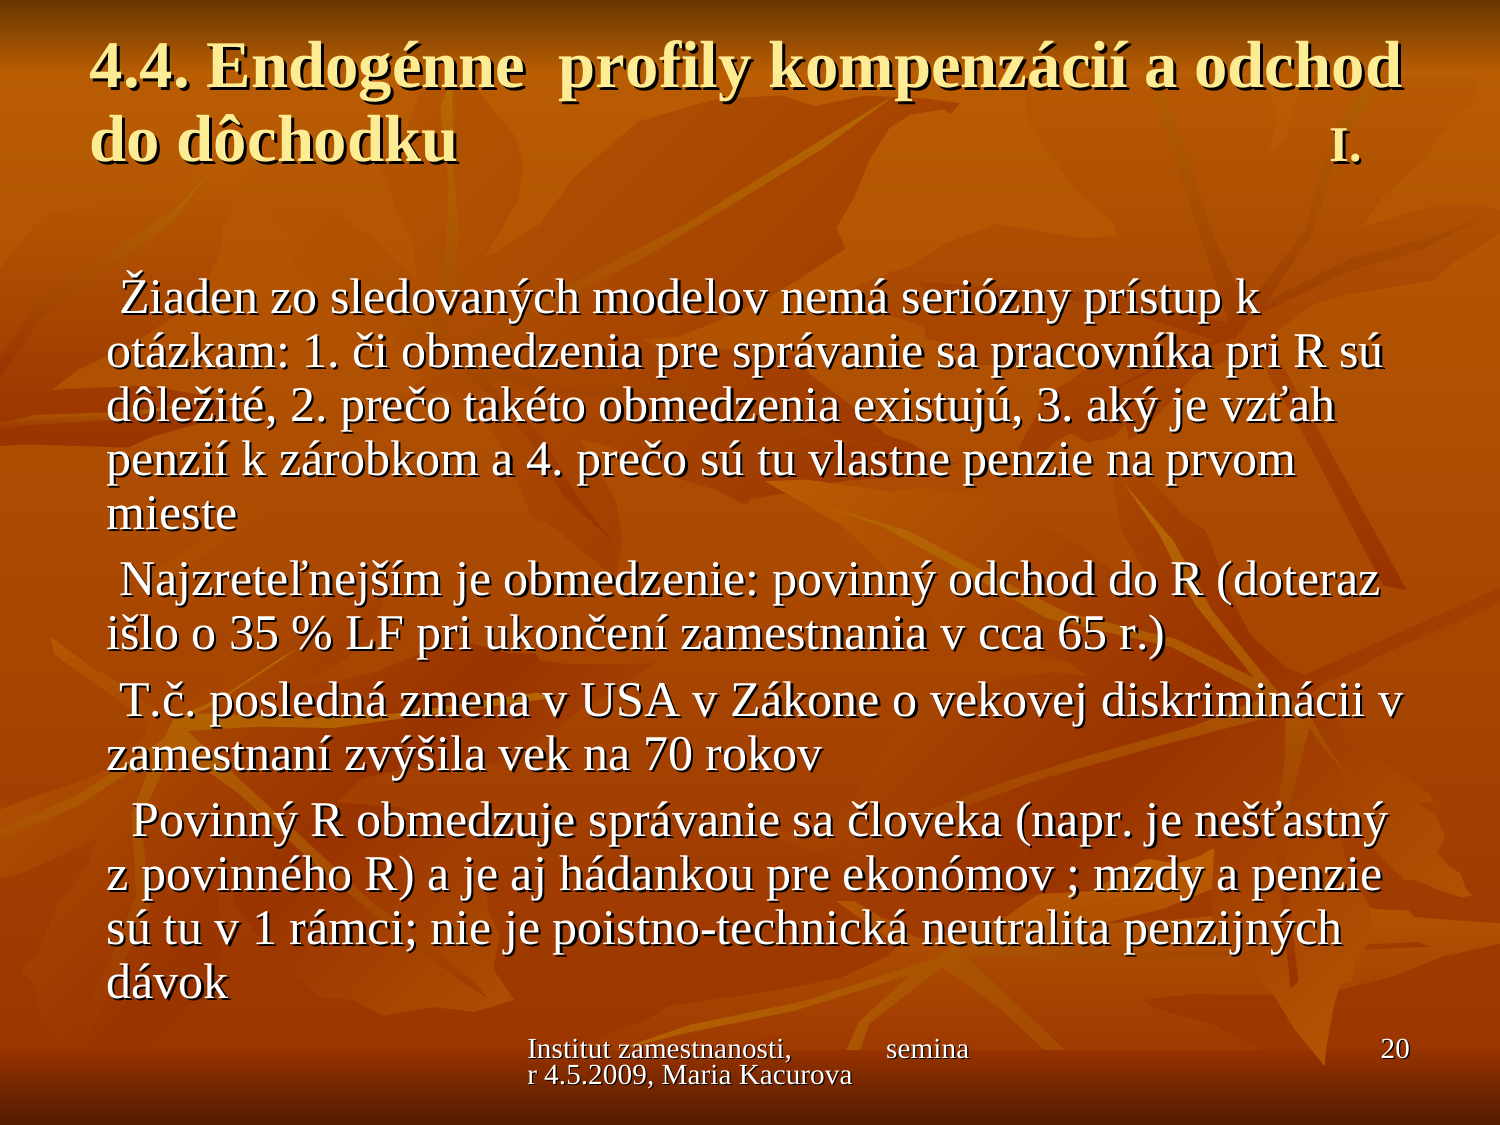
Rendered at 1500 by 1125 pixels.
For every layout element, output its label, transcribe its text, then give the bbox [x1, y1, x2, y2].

text_box Žiaden zo sledovaných modelov nemá seriózny prístup k otázkam: 1. či obmedzenia pre správanie sa pracovníka pri R sú dôležité, 2. prečo takéto obmedzenia existujú, 3. aký je vzťah penzií k zárobkom a 4. prečo sú tu vlastne penzie na prvom mieste Najzreteľnejším je obmedzenie: povinný odchod do R (doteraz išlo o 35 % LF pri ukončení zamestnania v cca 65 r.) T.č. posledná zmena v USA v Zákone o vekovej diskriminácii v zamestnaní zvýšila vek na 70 rokov Povinný R obmedzuje správanie sa človeka (napr. je nešťastný z povinného R) a je aj hádankou pre ekonómov ; mzdy a penzie sú tu v 1 rámci; nie je poistno-technická neutralita penzijných dávok [91, 262, 1438, 1017]
title 4.4. Endogénne profily kompenzácií a odchod do dôchodku I. [75, 11, 1426, 249]
list [75, 249, 1426, 1001]
